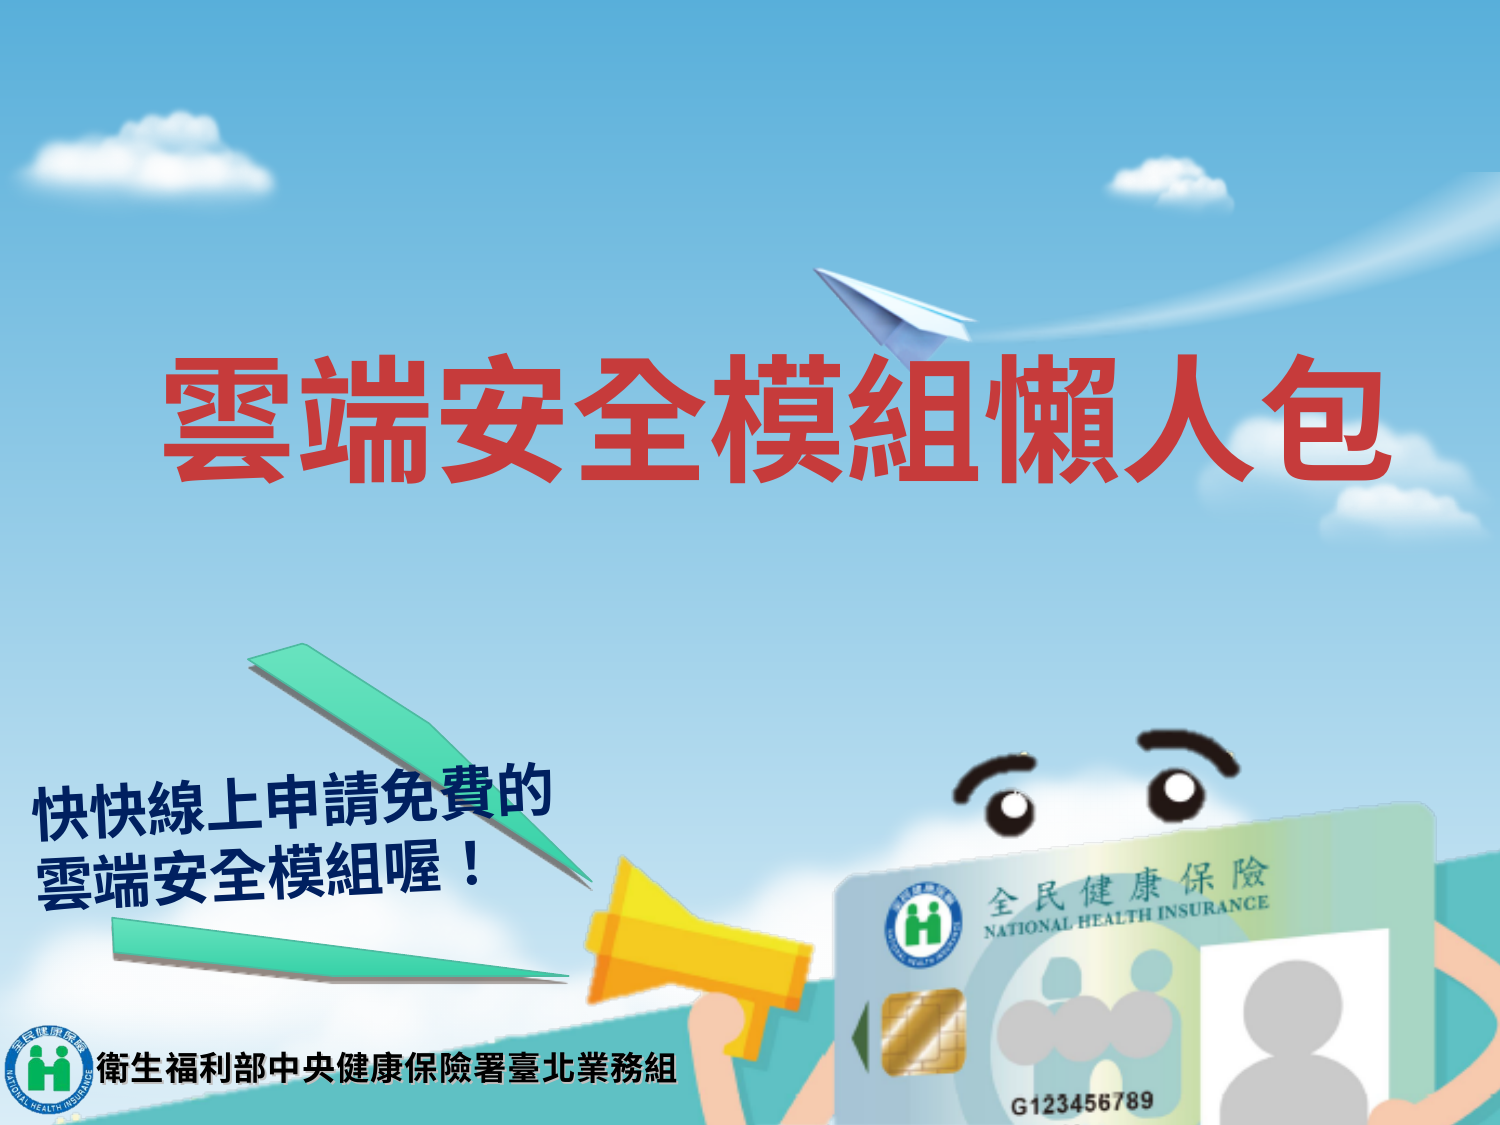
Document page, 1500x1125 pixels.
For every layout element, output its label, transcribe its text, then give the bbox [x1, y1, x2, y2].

text_box 快快線上申請免費的雲端安全模組喔！ [13, 742, 601, 929]
text_box 雲端安全模組懶人包 [112, 326, 1442, 506]
text_box [247, 643, 456, 752]
text_box [112, 922, 569, 977]
